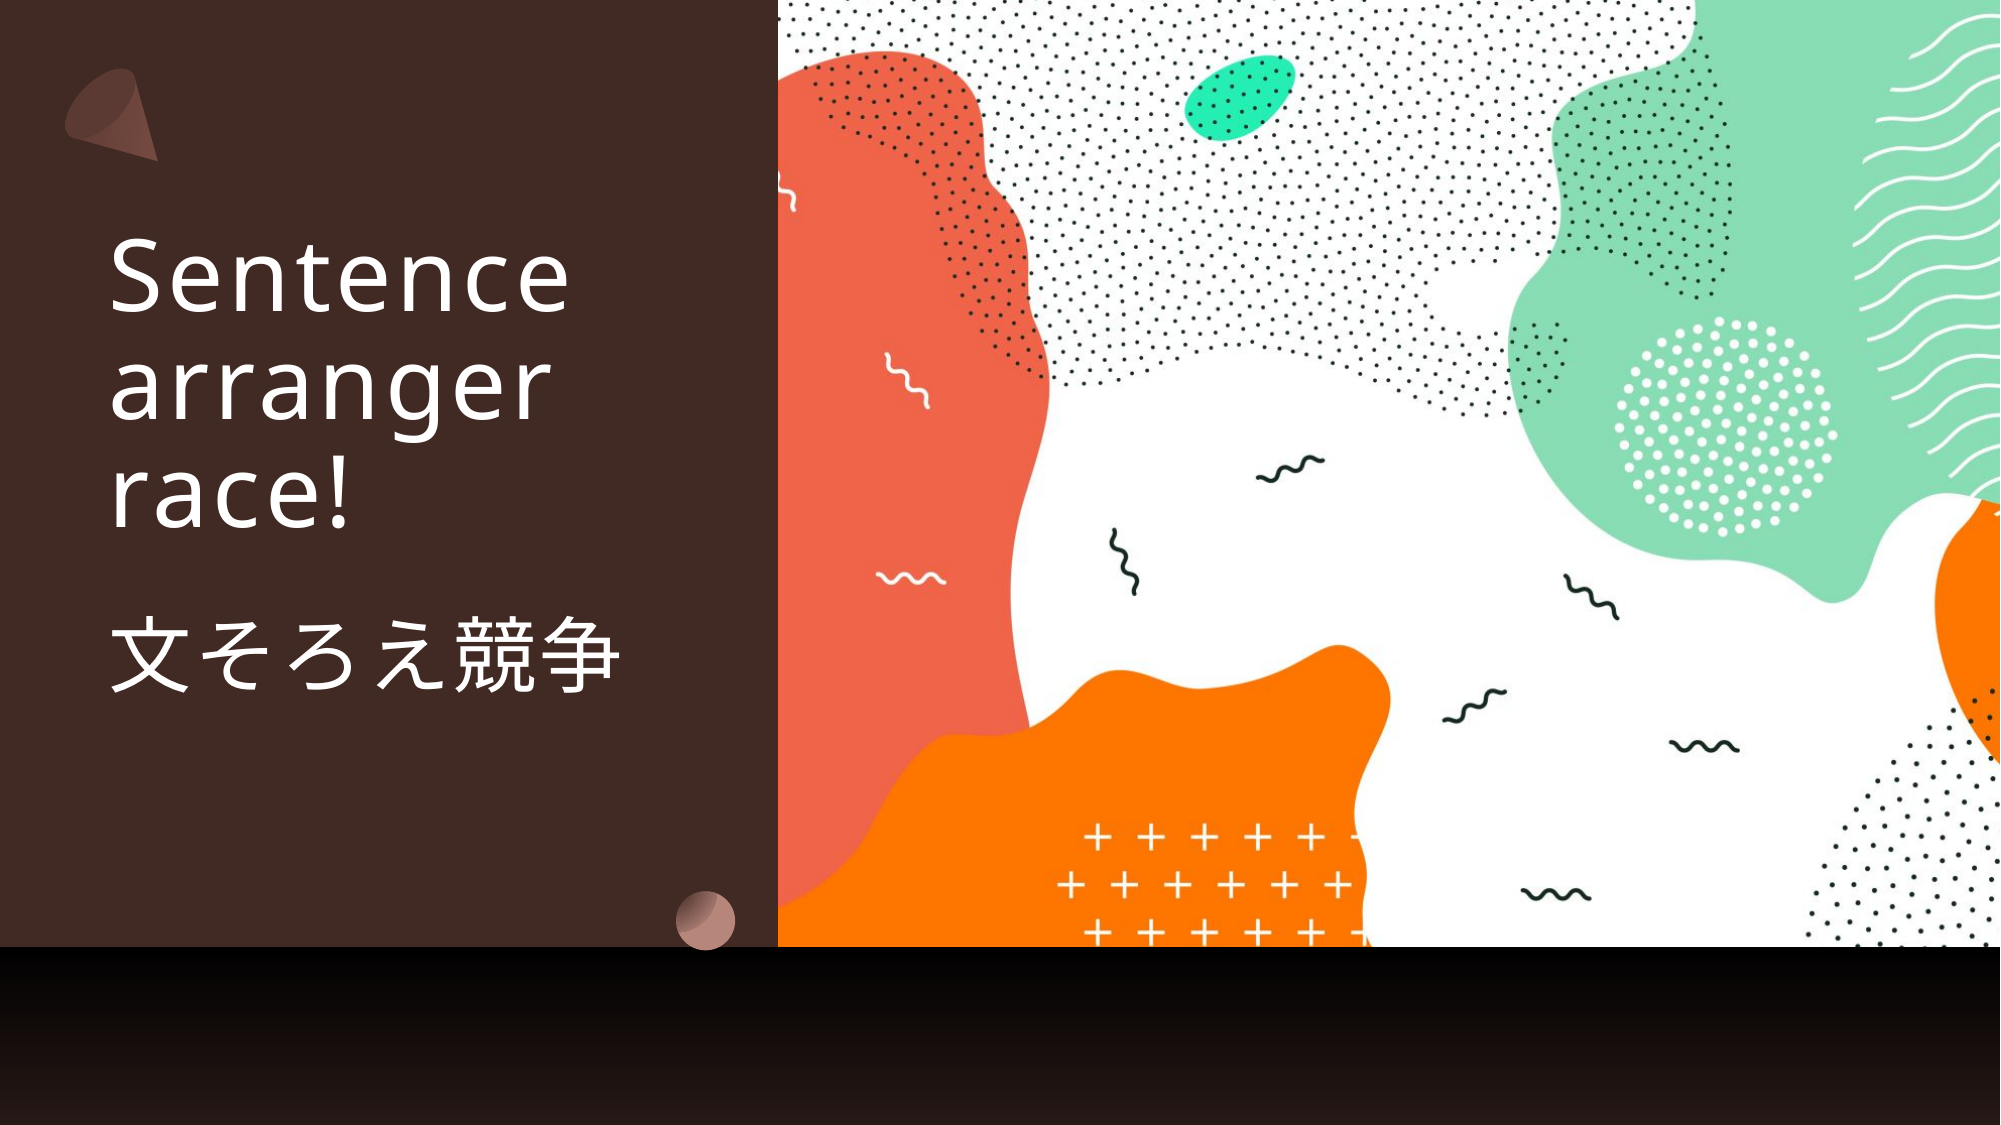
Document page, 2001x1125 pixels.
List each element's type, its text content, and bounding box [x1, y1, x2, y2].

picture [778, 0, 2000, 947]
subtitle 文そろえ競争 [90, 585, 676, 870]
title Sentence arranger race! [90, 172, 676, 564]
text_box [0, 0, 2000, 1125]
